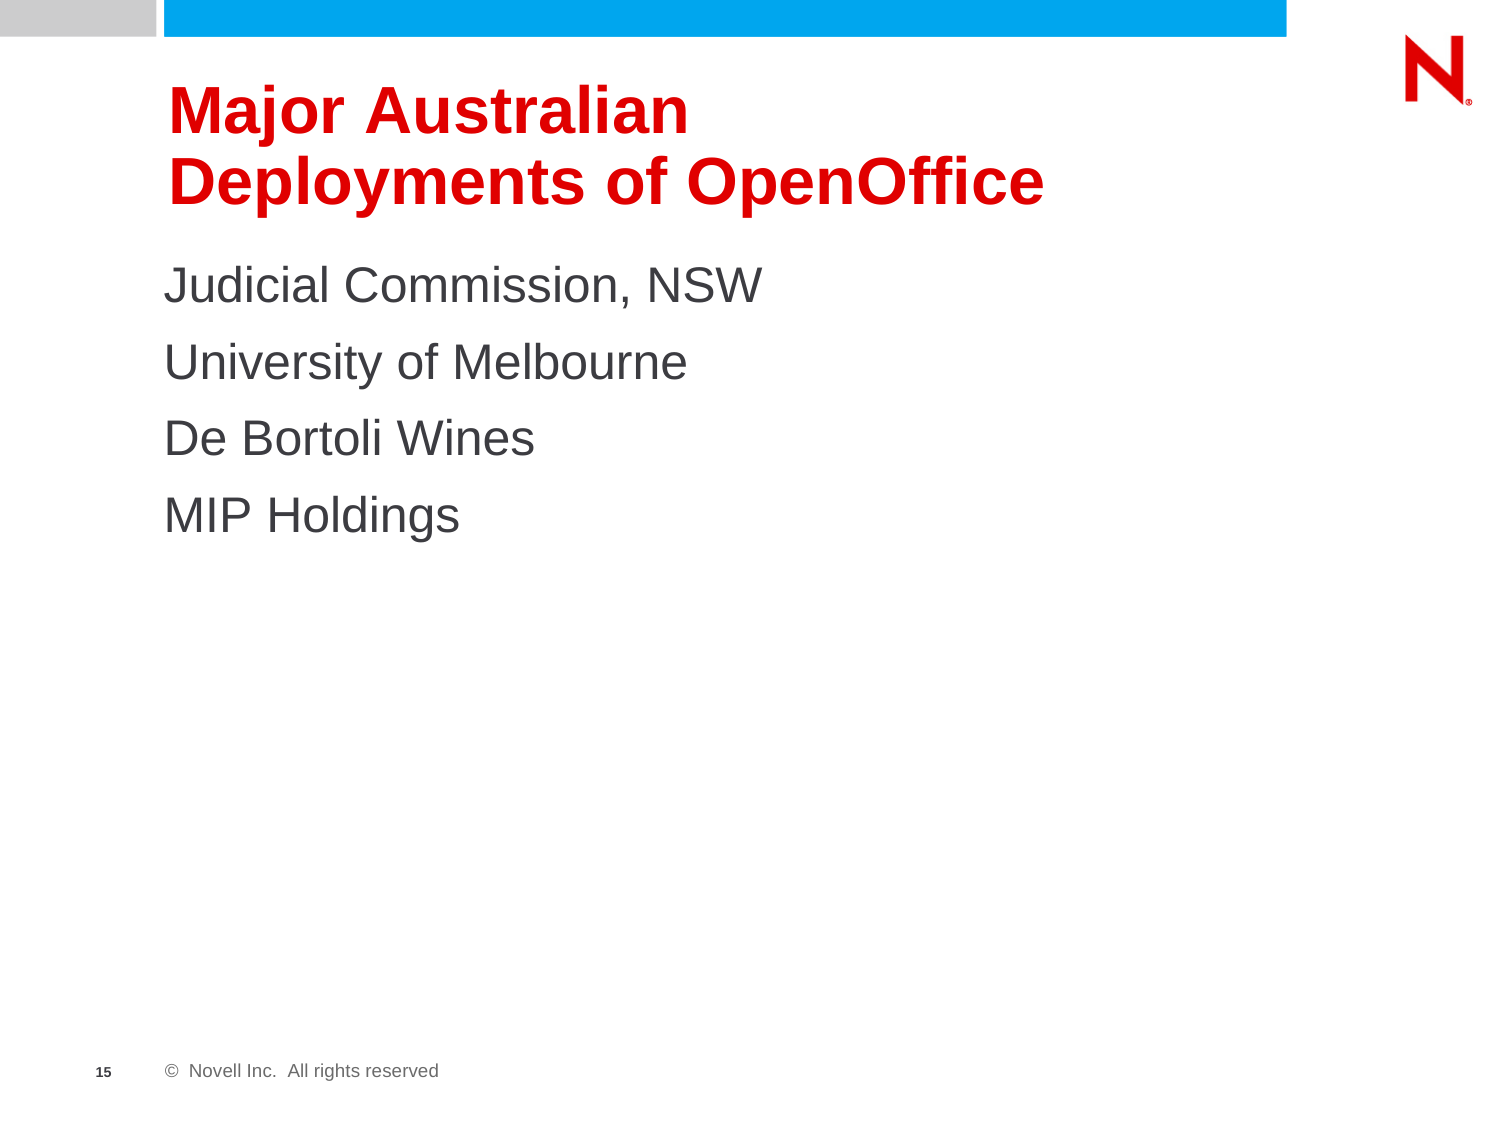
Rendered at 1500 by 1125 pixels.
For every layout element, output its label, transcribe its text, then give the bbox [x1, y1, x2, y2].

title Major Australian Deployments of OpenOffice [168, 66, 1390, 230]
list Judicial Commission, NSW University of Melbourne De Bortoli Wines MIP Holdings [163, 254, 1404, 986]
picture [1403, 32, 1473, 107]
